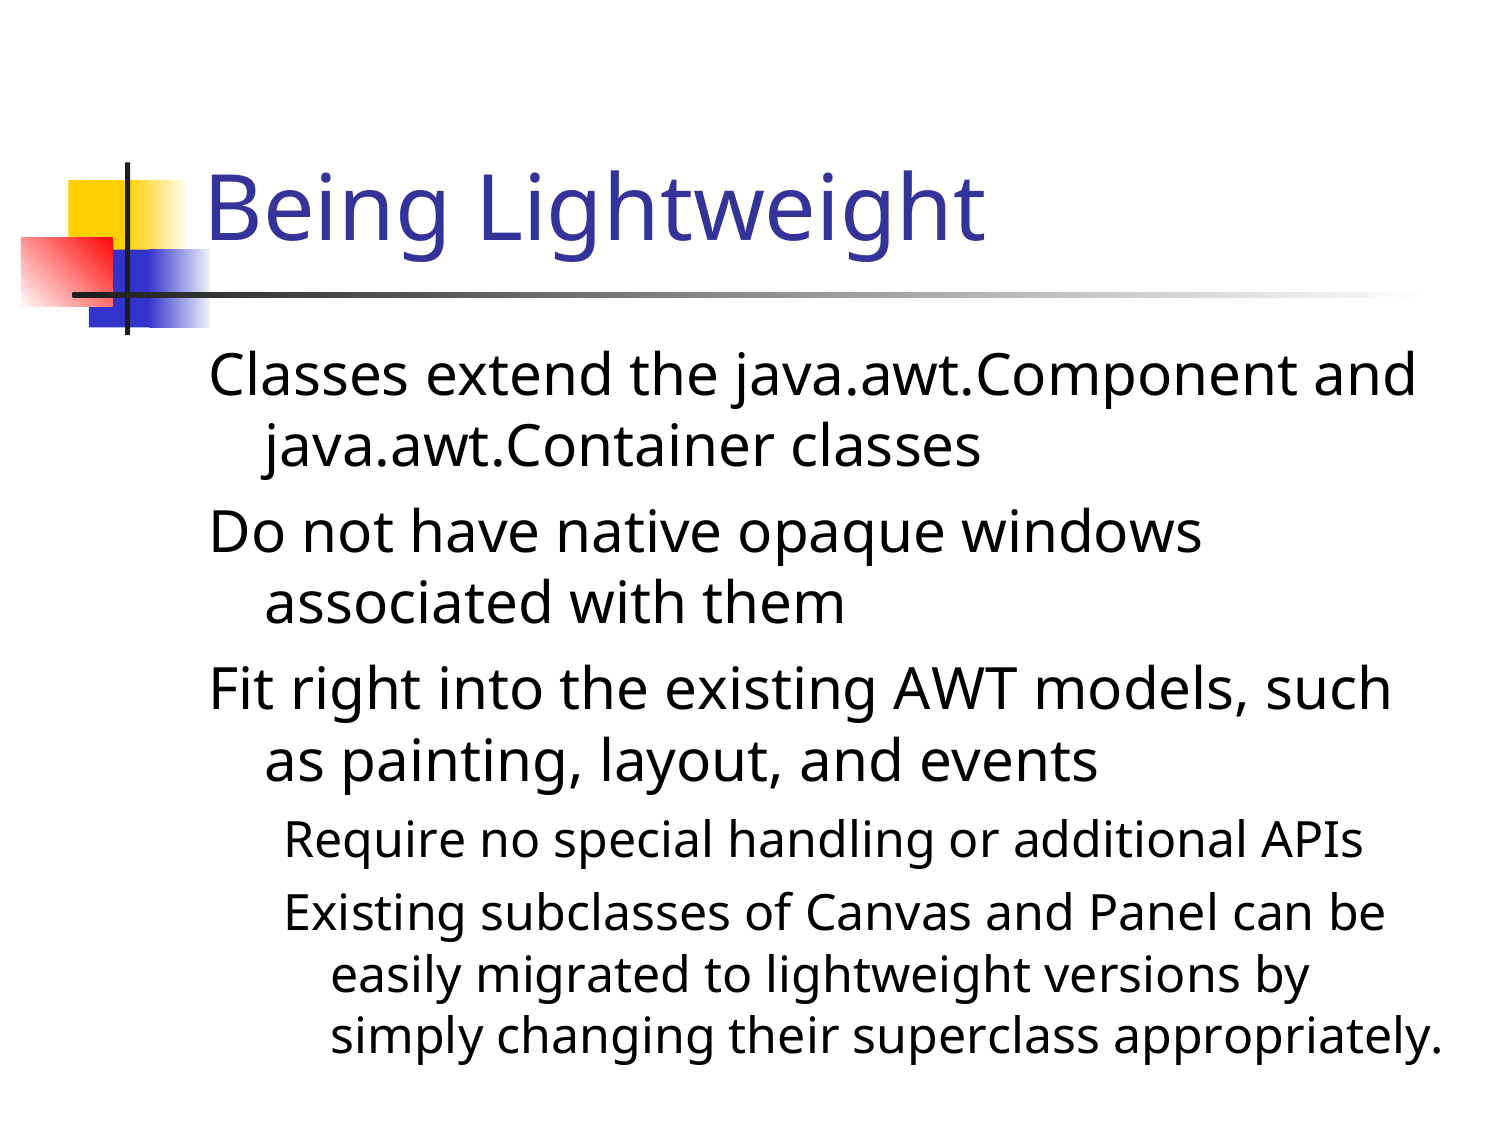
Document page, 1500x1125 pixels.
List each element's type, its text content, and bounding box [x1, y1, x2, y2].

title Being Lightweight [188, 35, 1468, 276]
list Classes extend the java.awt.Component and java.awt.Container classes Do not have native opaque windows associated with them Fit right into the existing AWT models, such as painting, layout, and events Require no special handling or additional APIs Existing subclasses of Canvas and Panel can be easily migrated to lightweight versions by simply changing their superclass appropriately. [193, 331, 1469, 1007]
